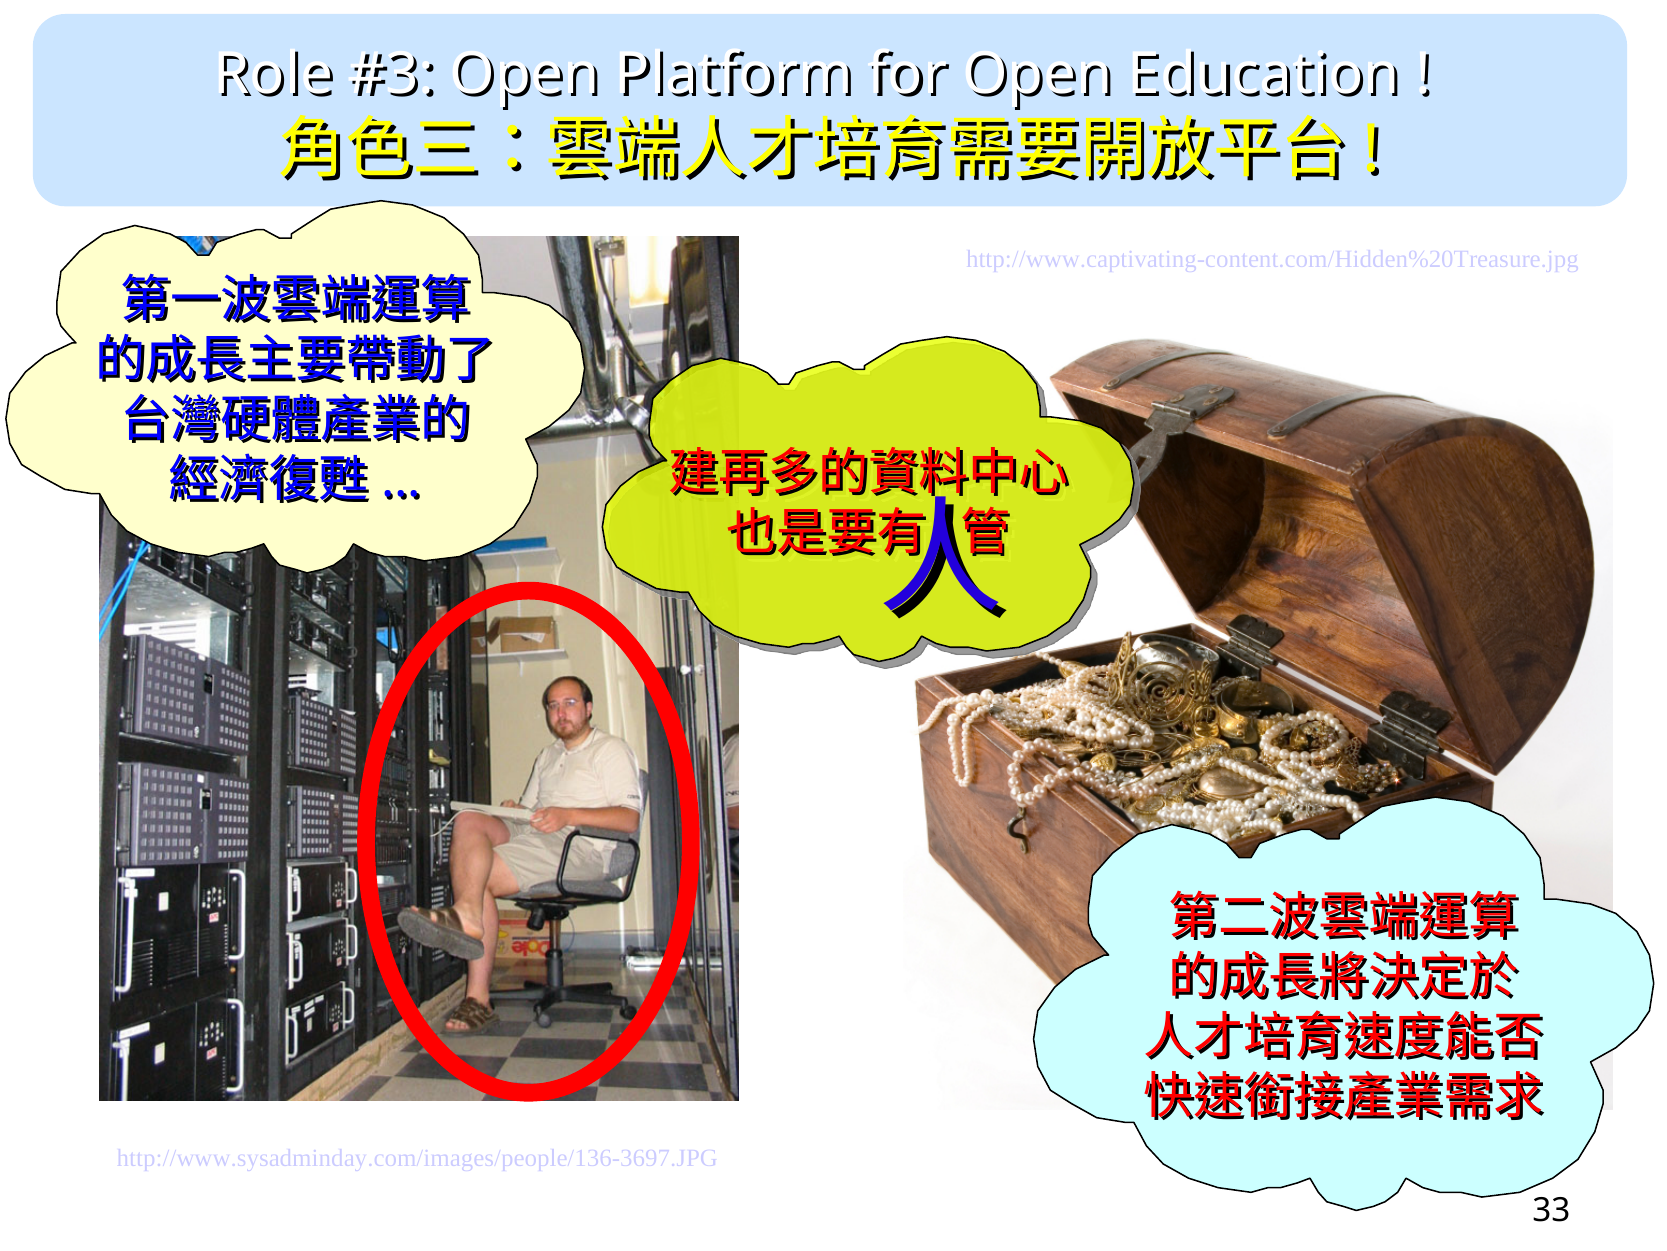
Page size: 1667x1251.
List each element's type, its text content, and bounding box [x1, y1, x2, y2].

text_box http://www.sysadminday.com/images/people/136-3697.JPG [101, 1134, 769, 1179]
picture [1592, 1050, 1613, 1110]
text_box 建再多的資料中心 也是要有 管 [602, 336, 1134, 662]
text_box http://www.captivating-content.com/Hidden%20Treasure.jpg [951, 209, 1607, 285]
picture [176, 236, 231, 255]
picture [99, 236, 739, 1101]
text_box 第一波雲端運算 的成長主要帶動了 台灣硬體產業的 經濟復甦... [5, 200, 585, 573]
picture [903, 330, 1613, 1110]
text_box Role #3: Open Platform for Open Education ! 角色三：雲端人才培育需要開放平台! [32, 13, 1628, 207]
text_box 第二波雲端運算 的成長將決定於 人才培育速度能否 快速銜接產業需求 [1033, 797, 1654, 1211]
text_box 人 [837, 469, 1046, 635]
picture [375, 600, 682, 1083]
